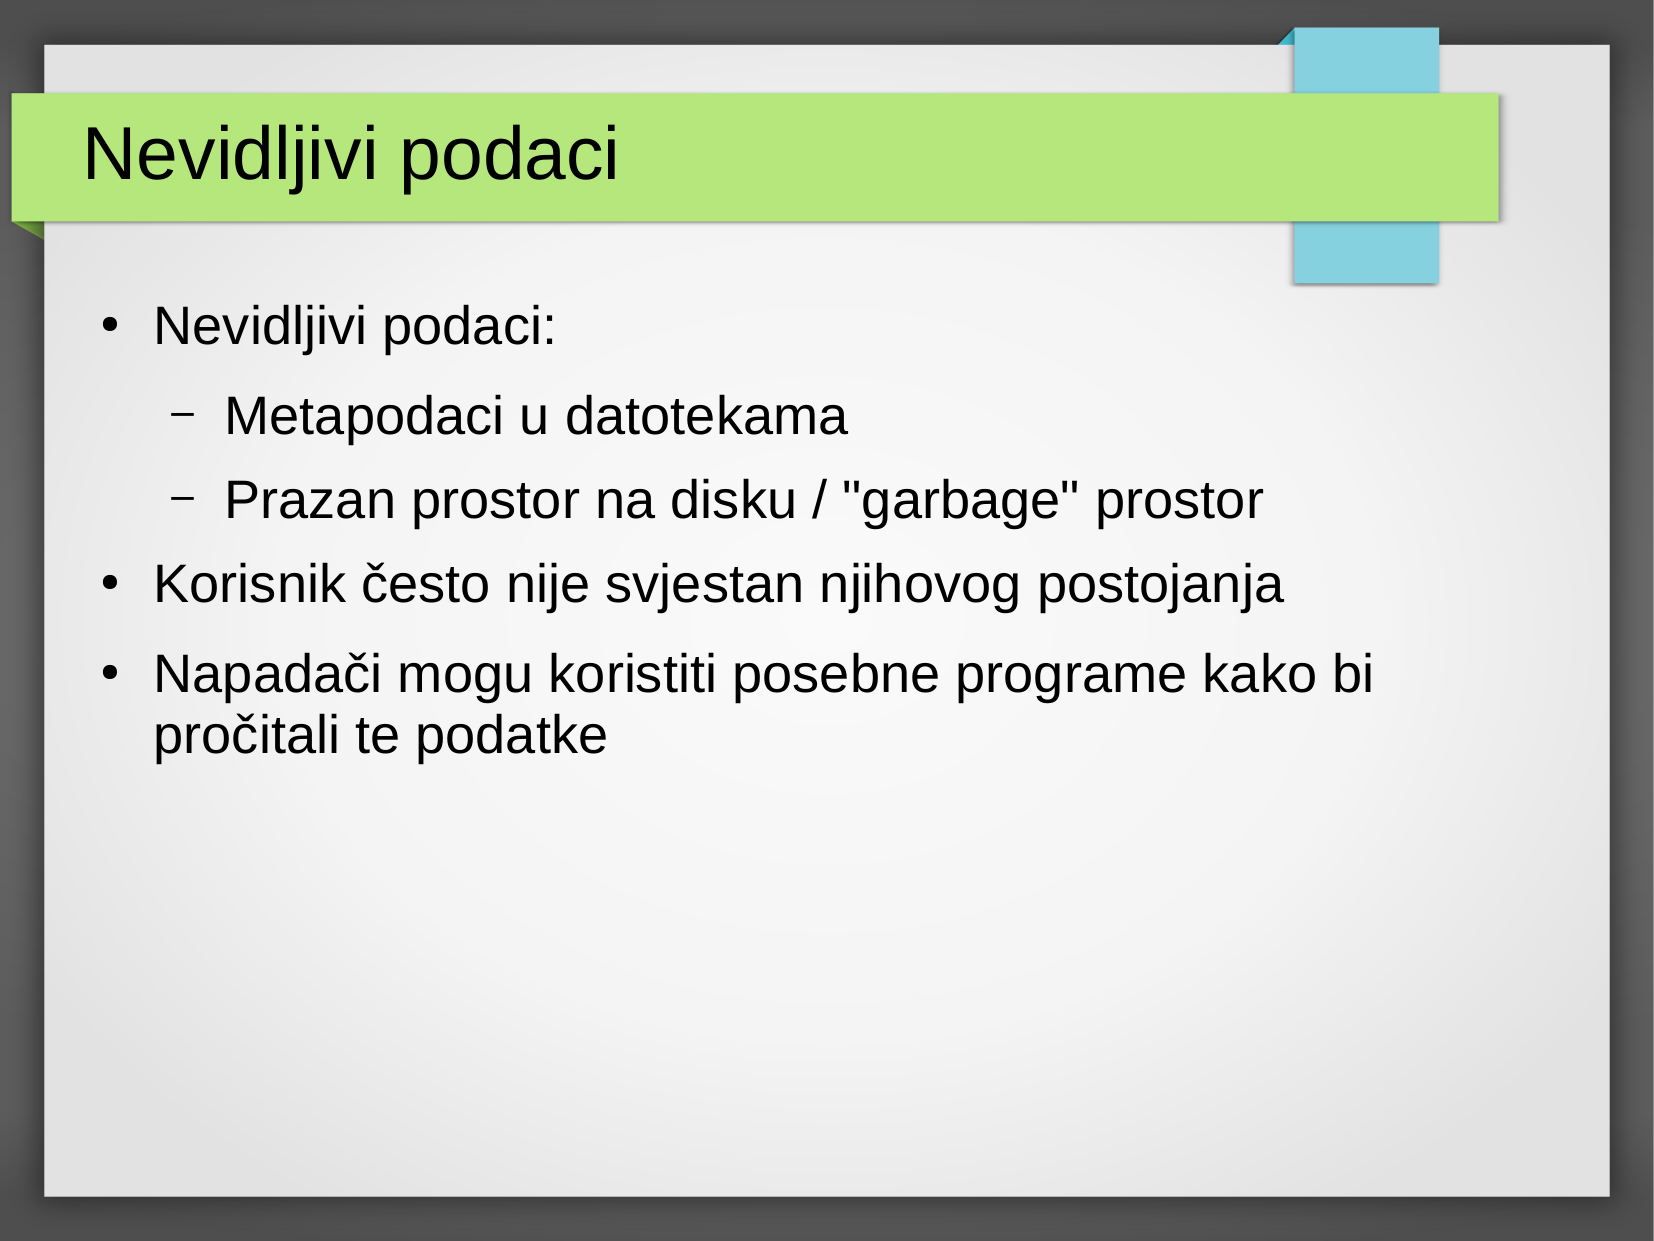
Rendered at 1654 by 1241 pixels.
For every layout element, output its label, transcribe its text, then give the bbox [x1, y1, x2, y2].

title Nevidljivi podaci [82, 94, 1264, 213]
picture [0, 0, 1654, 1241]
list Nevidljivi podaci: Metapodaci u datotekama Prazan prostor na disku / "garbage" prostor Korisnik često nije svjestan njihovog postojanja Napadači mogu koristiti posebne programe kako bi pročitali te podatke [82, 295, 1571, 1015]
